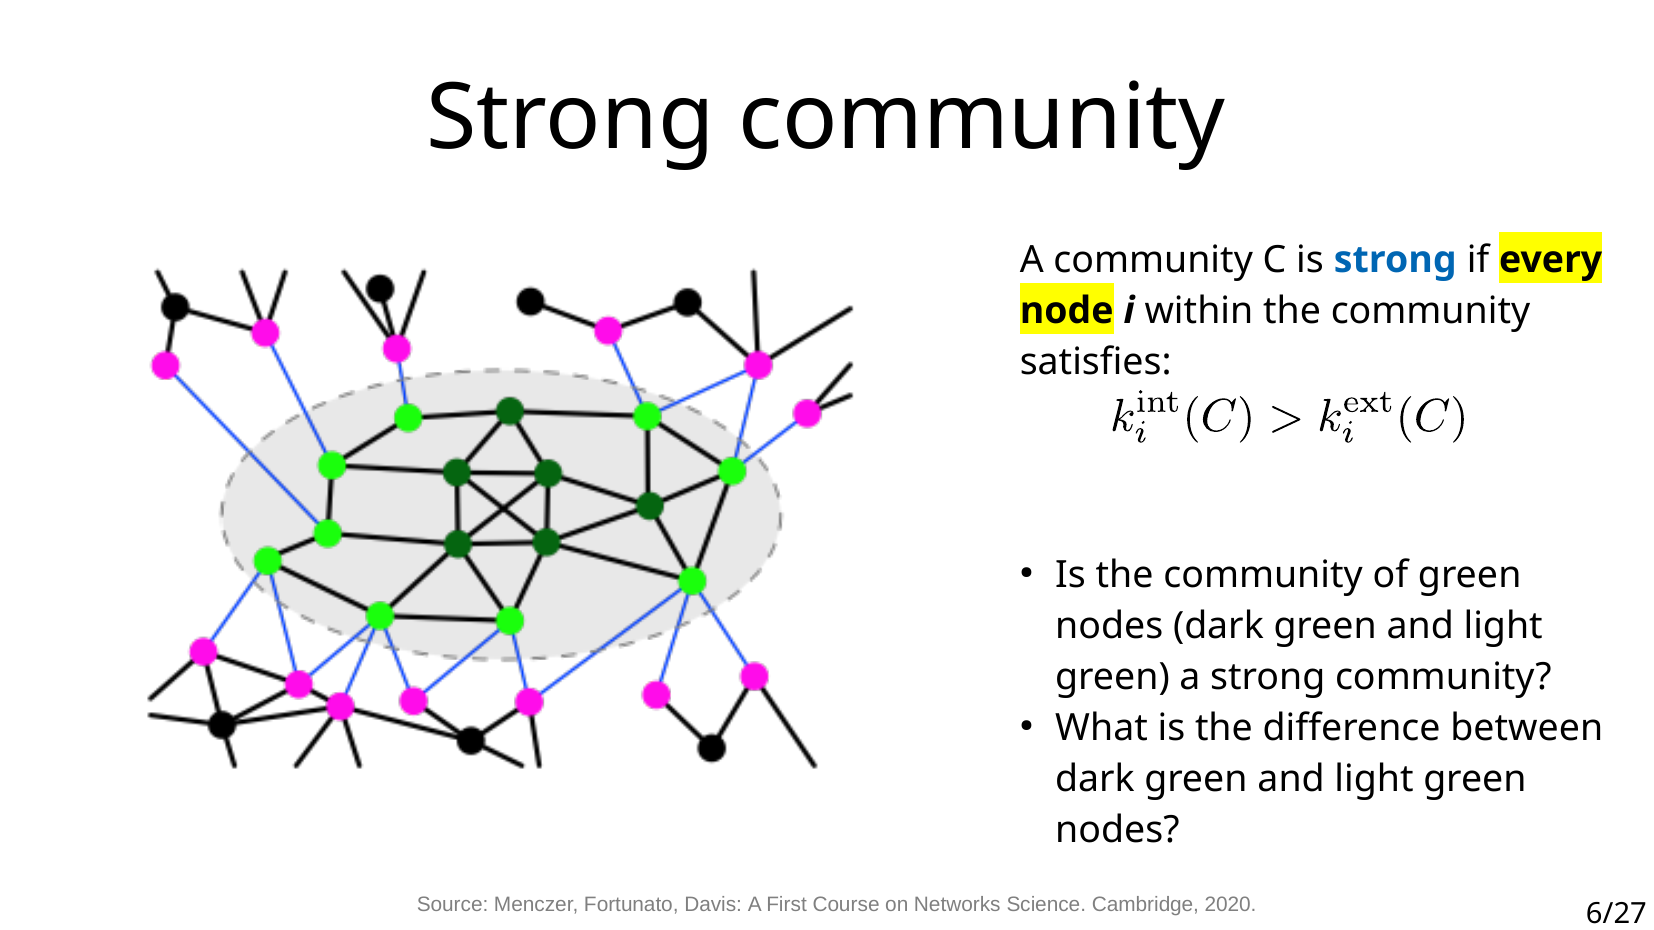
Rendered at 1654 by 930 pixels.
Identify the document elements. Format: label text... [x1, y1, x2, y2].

text_box A community C is strong if every node i within the community satisfies: [1005, 224, 1621, 376]
title Strong community [82, 1, 1571, 225]
text_box Source: Menczer, Fortunato, Davis: A First Course on Networks Science. Cambridge, 2020. [304, 885, 1370, 930]
picture [1110, 390, 1469, 443]
picture [135, 260, 860, 781]
text_box Is the community of green nodes (dark green and light green) a strong community? What is the difference between dark green and light green nodes? [1005, 540, 1636, 829]
